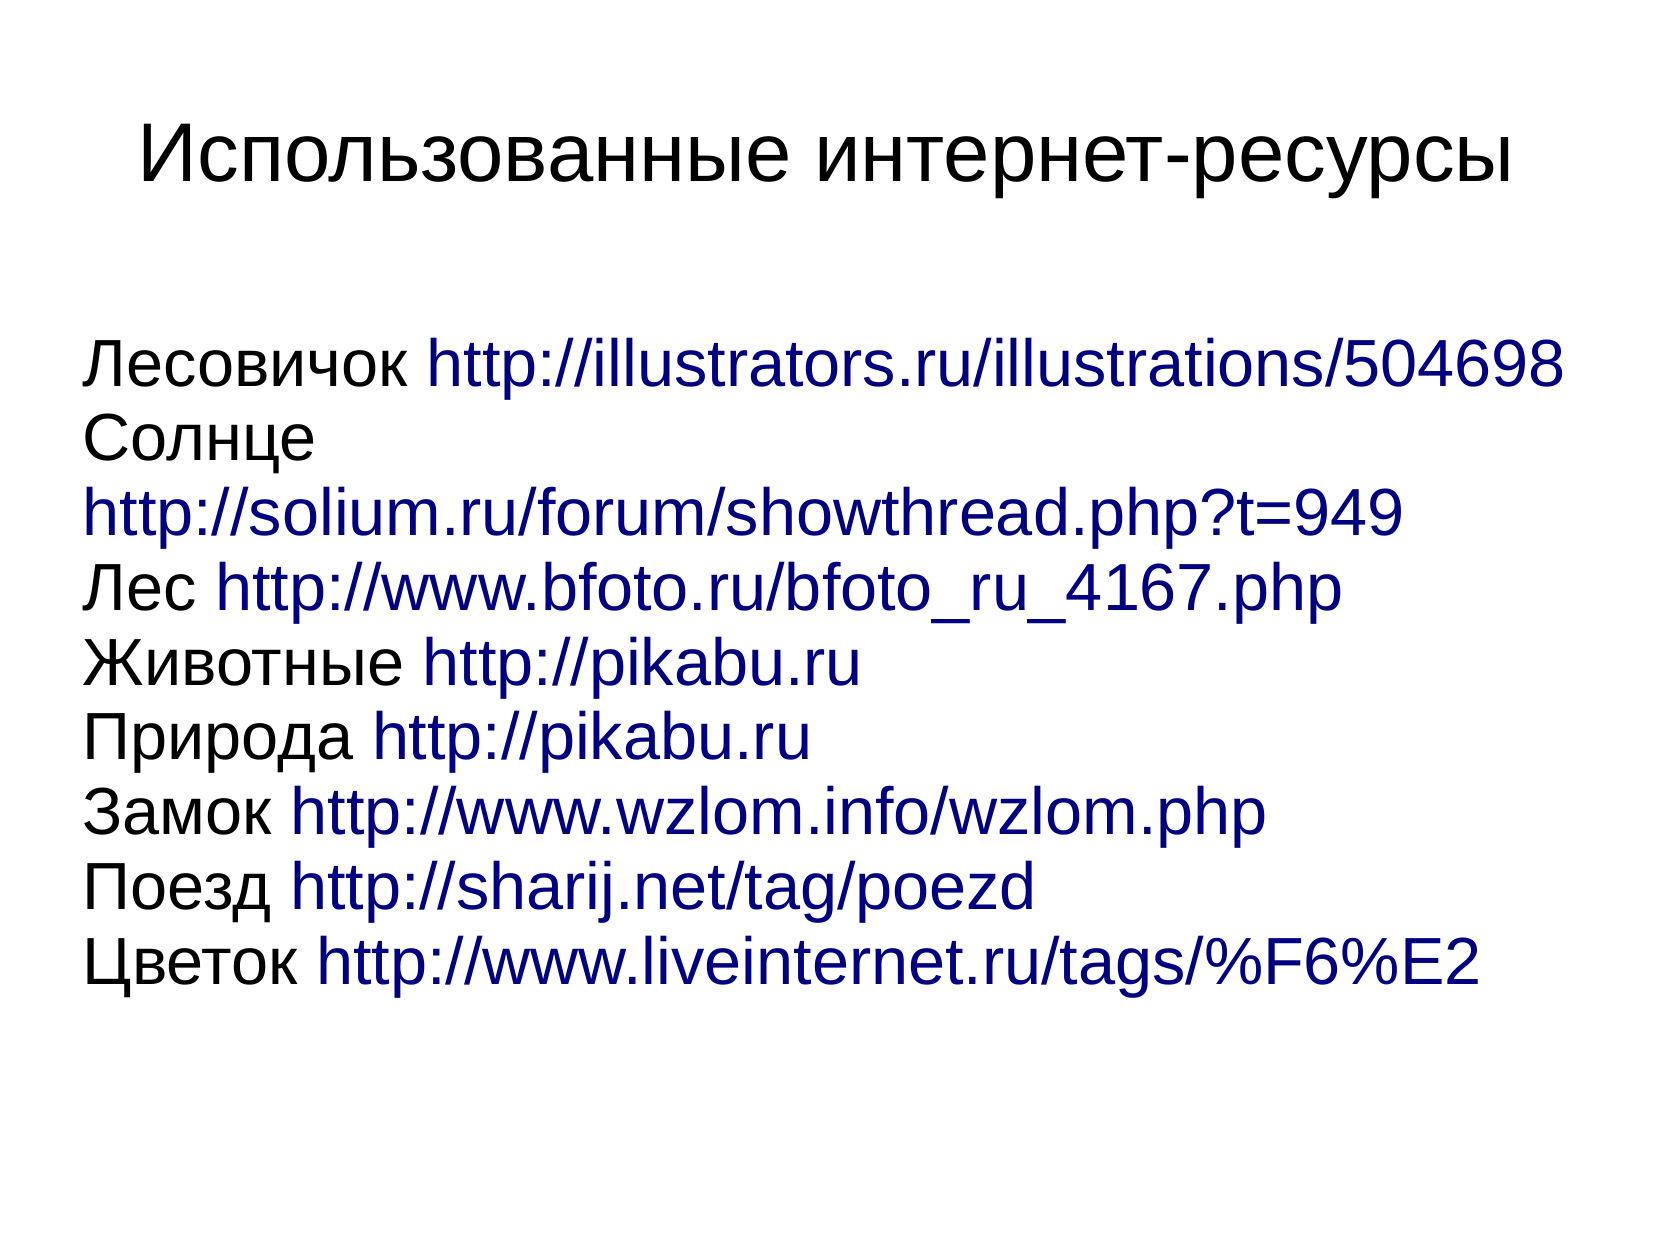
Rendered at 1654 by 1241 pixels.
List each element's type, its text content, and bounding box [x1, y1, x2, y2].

subtitle Лесовичок http://illustrators.ru/illustrations/504698 Солнце http://solium.ru/forum/showthread.php?t=949 Лес http://www.bfoto.ru/bfoto_ru_4167.php Животные http://pikabu.ru Природа http://pikabu.ru Замок http://www.wzlom.info/wzlom.php Поезд http://sharij.net/tag/poezd Цветок http://www.liveinternet.ru/tags/%F6%E2 [82, 290, 1571, 1109]
title Использованные интернет-ресурсы [82, 49, 1571, 257]
